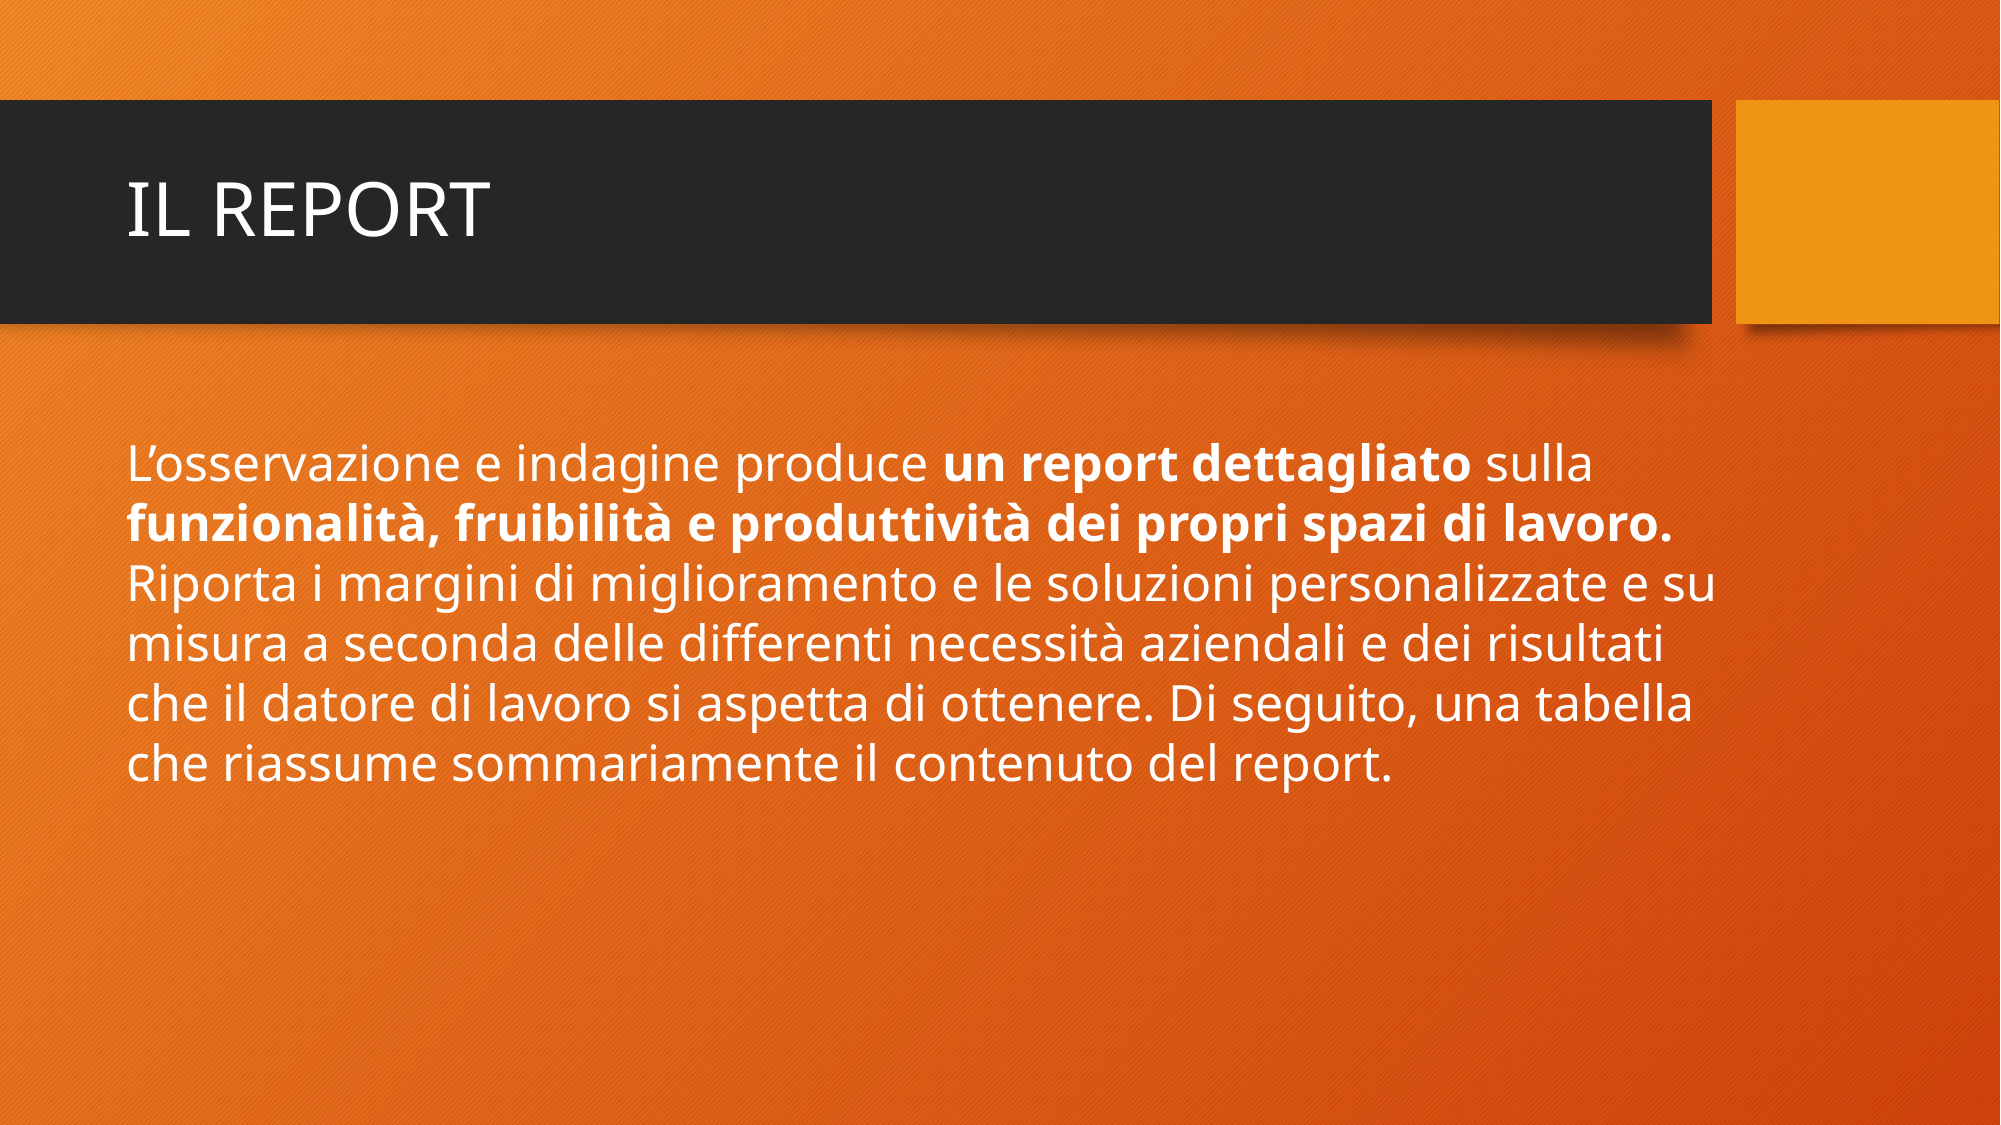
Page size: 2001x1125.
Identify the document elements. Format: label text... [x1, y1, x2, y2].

title IL REPORT [111, 123, 1689, 301]
text_box L’osservazione e indagine produce un report dettagliato sulla funzionalità, fruibilità e produttività dei propri spazi di lavoro. Riporta i margini di miglioramento e le soluzioni personalizzate e su misura a seconda delle differenti necessità aziendali e dei risultati che il datore di lavoro si aspetta di ottenere. Di seguito, una tabella che riassume sommariamente il contenuto del report. [111, 423, 1766, 848]
